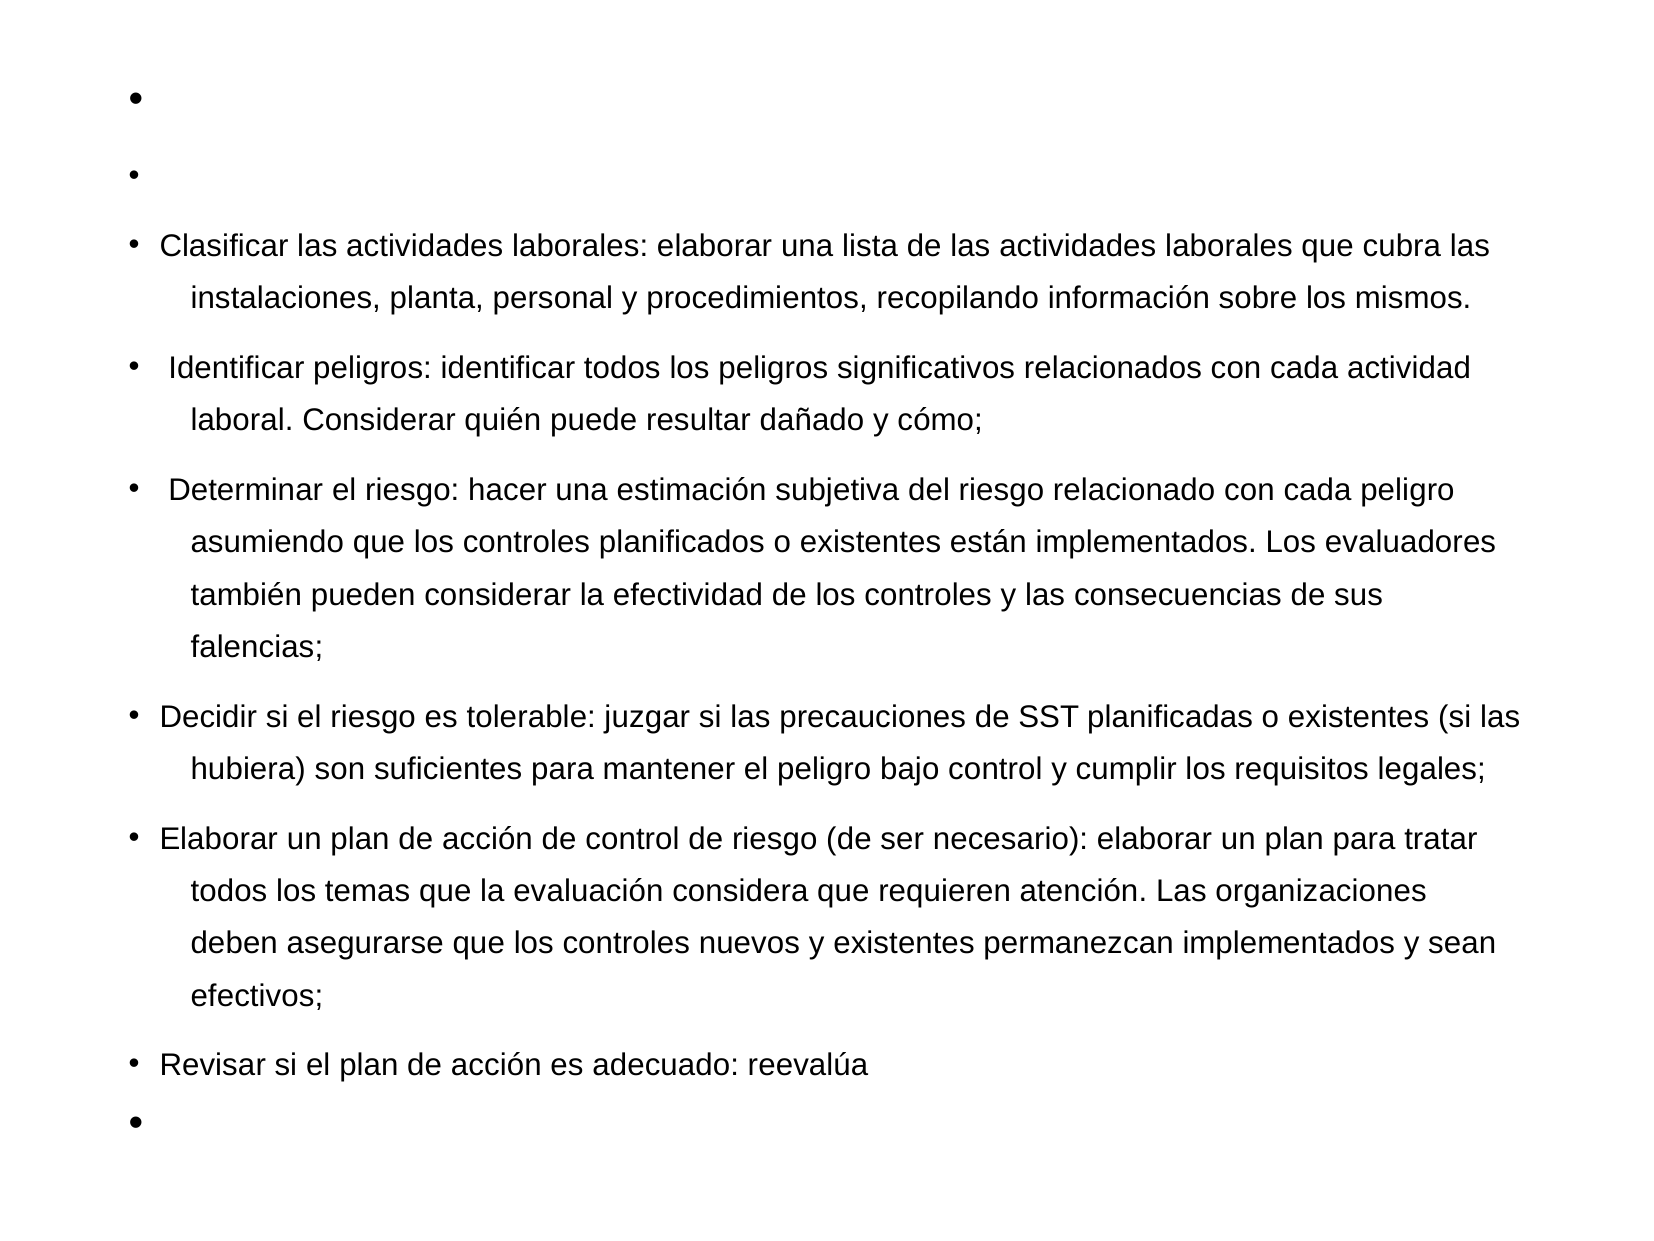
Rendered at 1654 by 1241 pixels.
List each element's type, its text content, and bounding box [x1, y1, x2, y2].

list Clasificar las actividades laborales: elaborar una lista de las actividades laborales que cubra las instalaciones, planta, personal y procedimientos, recopilando información sobre los mismos. Identificar peligros: identificar todos los peligros significativos relacionados con cada actividad laboral. Considerar quién puede resultar dañado y cómo; Determinar el riesgo: hacer una estimación subjetiva del riesgo relacionado con cada peligro asumiendo que los controles planificados o existentes están implementados. Los evaluadores también pueden considerar la efectividad de los controles y las consecuencias de sus falencias; Decidir si el riesgo es tolerable: juzgar si las precauciones de SST planificadas o existentes (si las hubiera) son suficientes para mantener el peligro bajo control y cumplir los requisitos legales; Elaborar un plan de acción de control de riesgo (de ser necesario): elaborar un plan para tratar todos los temas que la evaluación considera que requieren atención. Las organizaciones deben asegurarse que los controles nuevos y existentes permanezcan implementados y sean efectivos; Revisar si el plan de acción es adecuado: reevalúa [113, 66, 1540, 1117]
